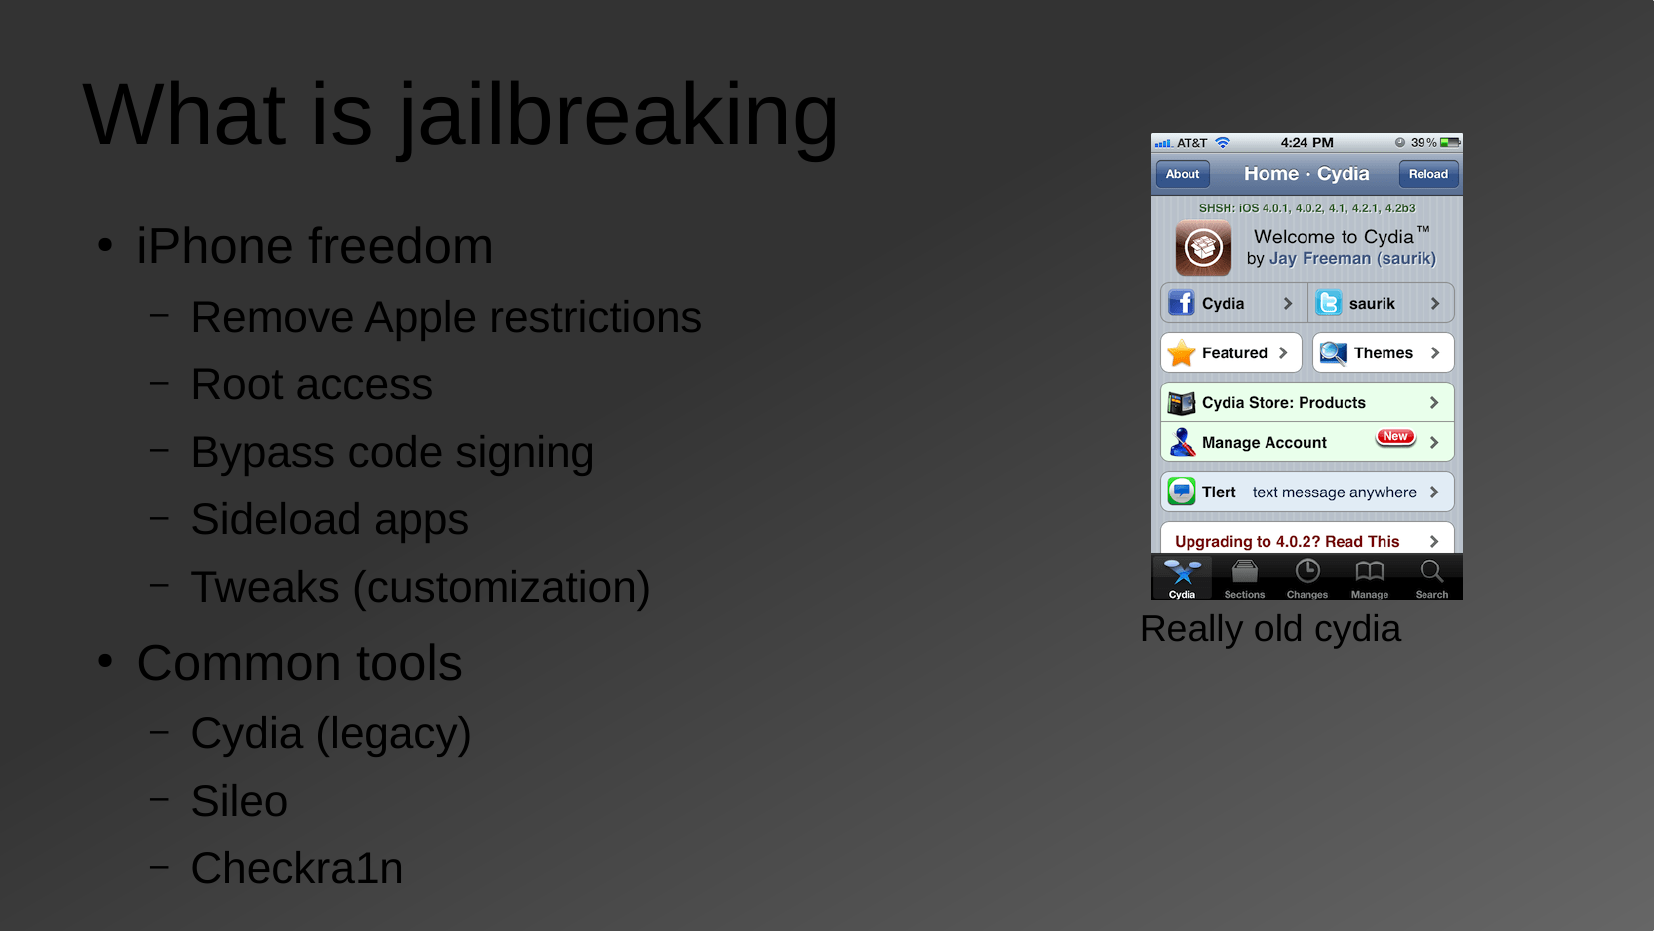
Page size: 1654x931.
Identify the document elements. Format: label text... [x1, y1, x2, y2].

title What is jailbreaking [82, 37, 1571, 193]
list iPhone freedom Remove Apple restrictions Root access Bypass code signing Sideload apps Tweaks (customization) Common tools Cydia (legacy) Sileo Checkra1n [82, 217, 1571, 901]
text_box Really old cydia [1125, 600, 1426, 713]
picture [1151, 133, 1463, 601]
